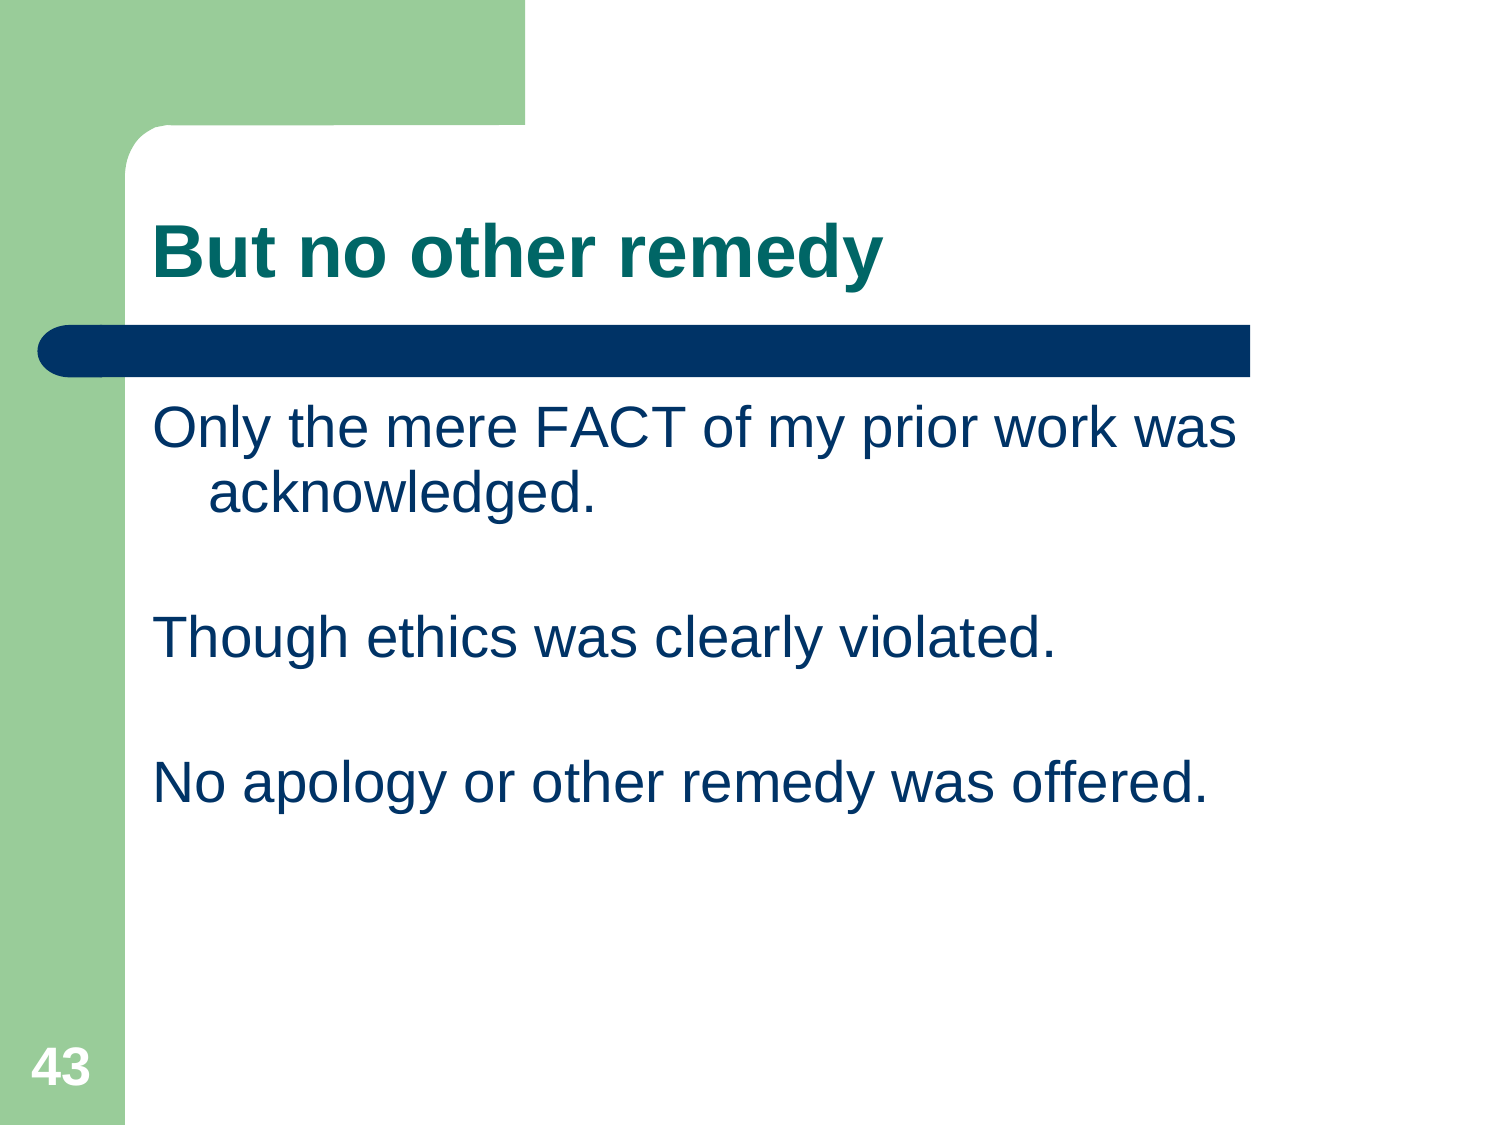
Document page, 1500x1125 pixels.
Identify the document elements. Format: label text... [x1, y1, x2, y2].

title But no other remedy [136, 136, 1414, 301]
list Only the mere FACT of my prior work was acknowledged. Though ethics was clearly violated. No apology or other remedy was offered. [137, 387, 1400, 999]
